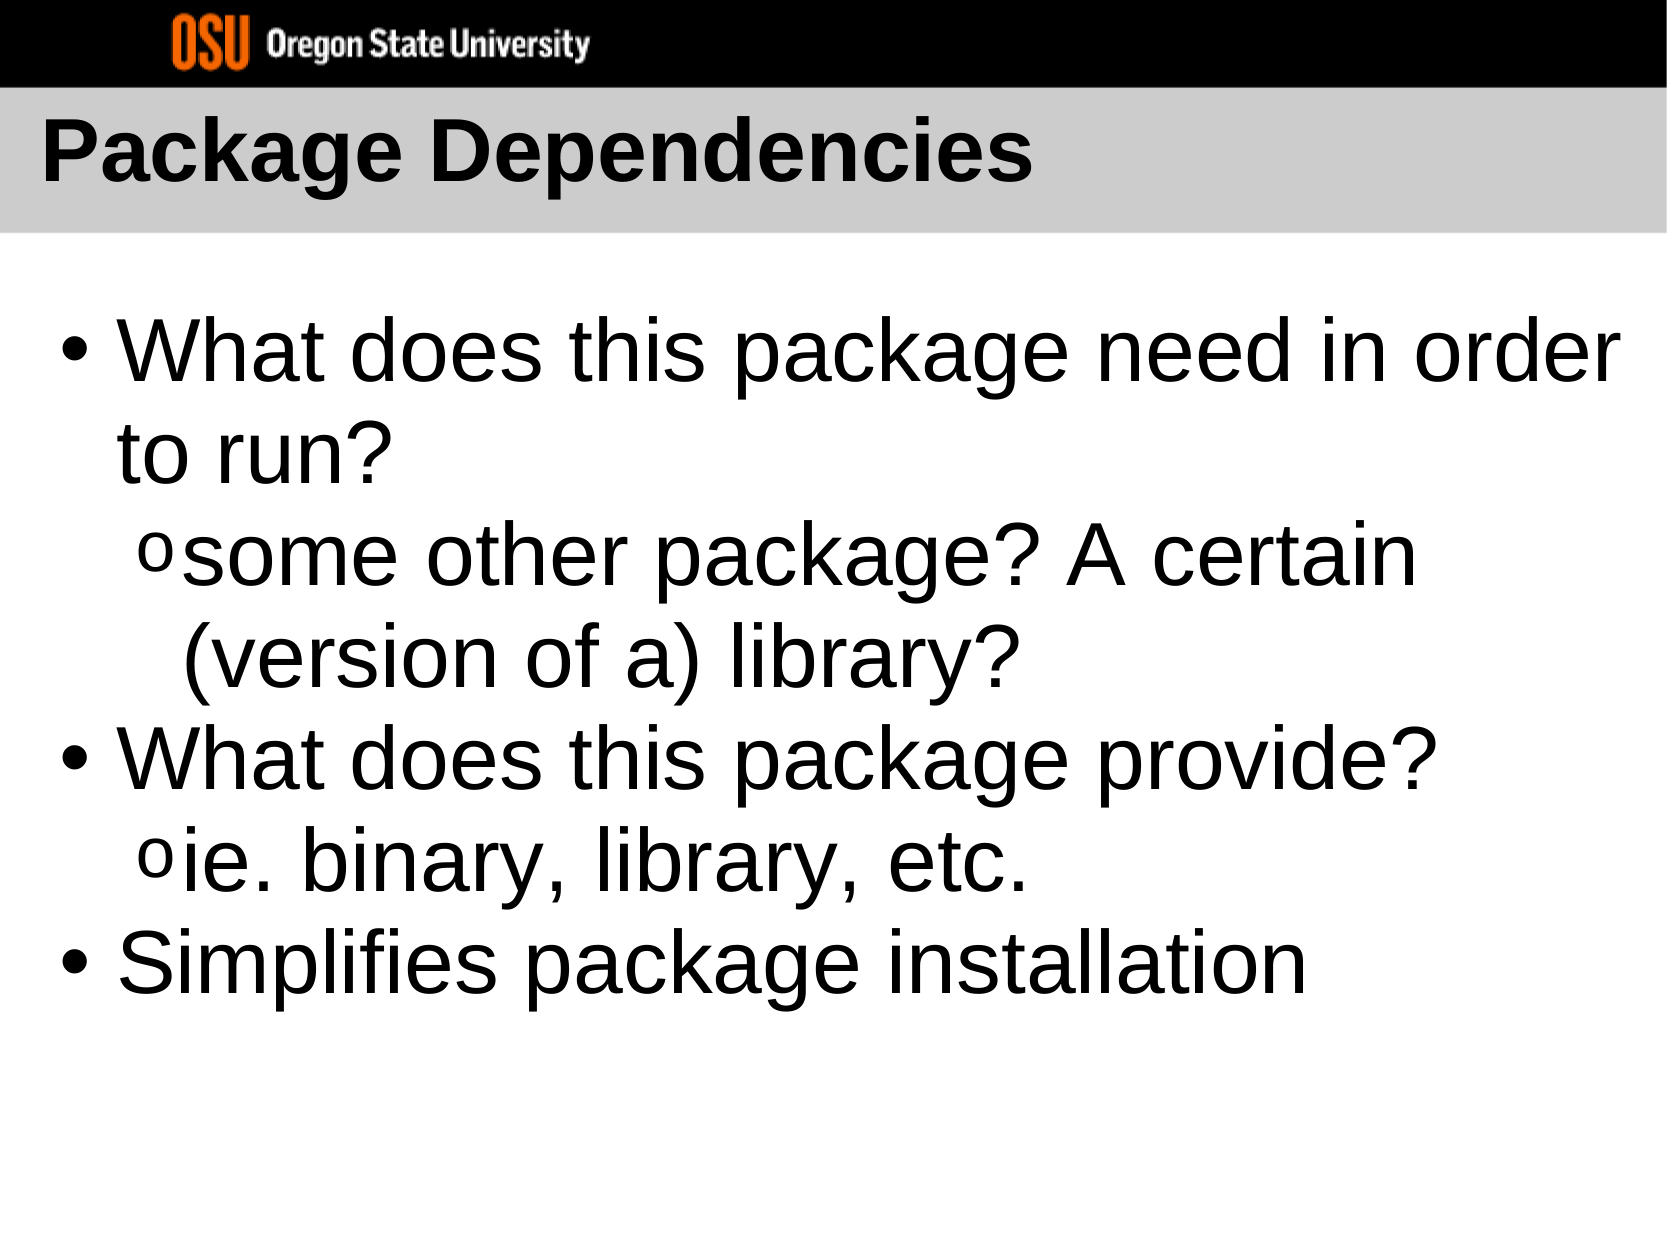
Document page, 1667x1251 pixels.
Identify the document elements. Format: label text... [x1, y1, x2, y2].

picture [0, 0, 1667, 1251]
list What does this package need in order to run? some other package? A certain (version of a) library? What does this package provide? ie. binary, library, etc. Simplifies package installation [41, 299, 1628, 1200]
title Package Dependencies [40, 99, 1625, 249]
